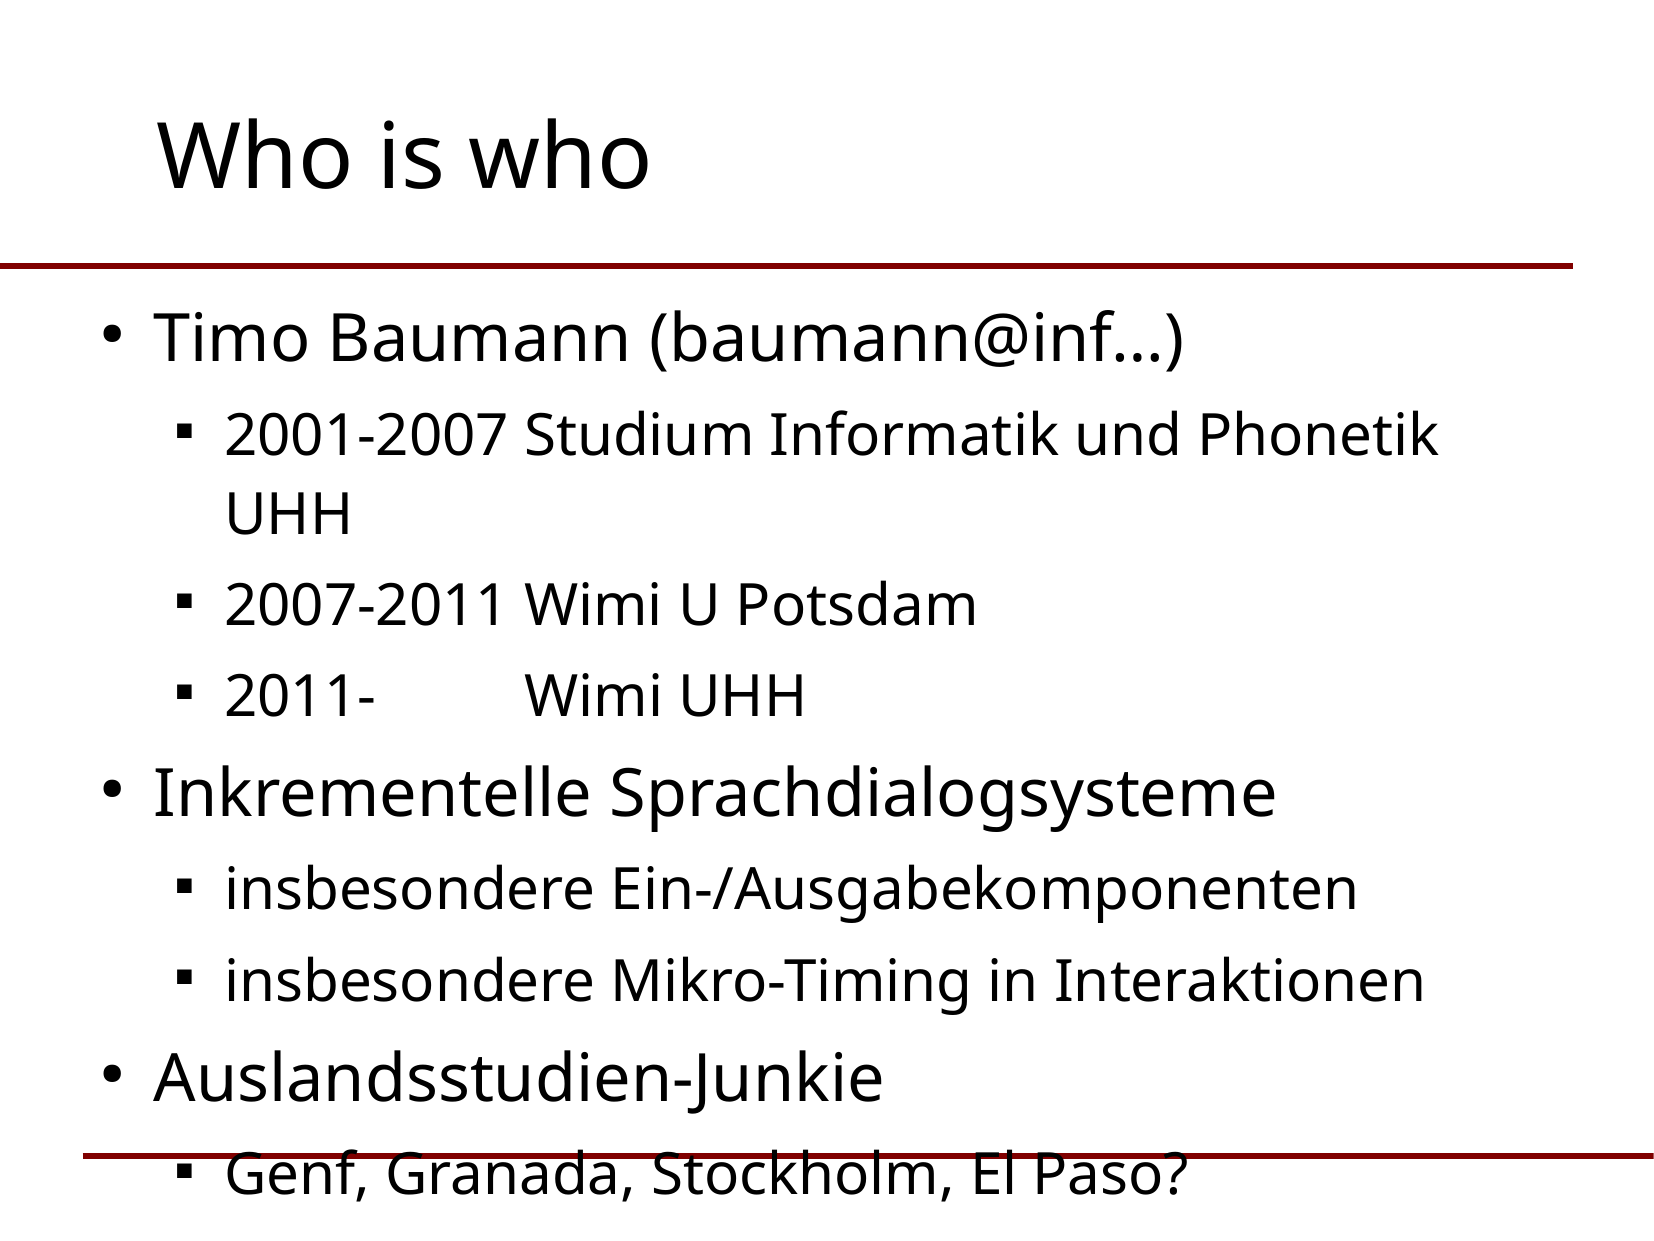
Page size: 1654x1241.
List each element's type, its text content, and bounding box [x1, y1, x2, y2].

title Who is who [82, 49, 1571, 257]
list Timo Baumann (baumann@inf…) 2001-2007 Studium Informatik und Phonetik UHH 2007-2011 Wimi U Potsdam 2011-9999 Wimi UHH Inkrementelle Sprachdialogsysteme insbesondere Ein-/Ausgabekomponenten insbesondere Mikro-Timing in Interaktionen Auslandsstudien-Junkie Genf, Granada, Stockholm, El Paso? [82, 290, 1571, 1127]
